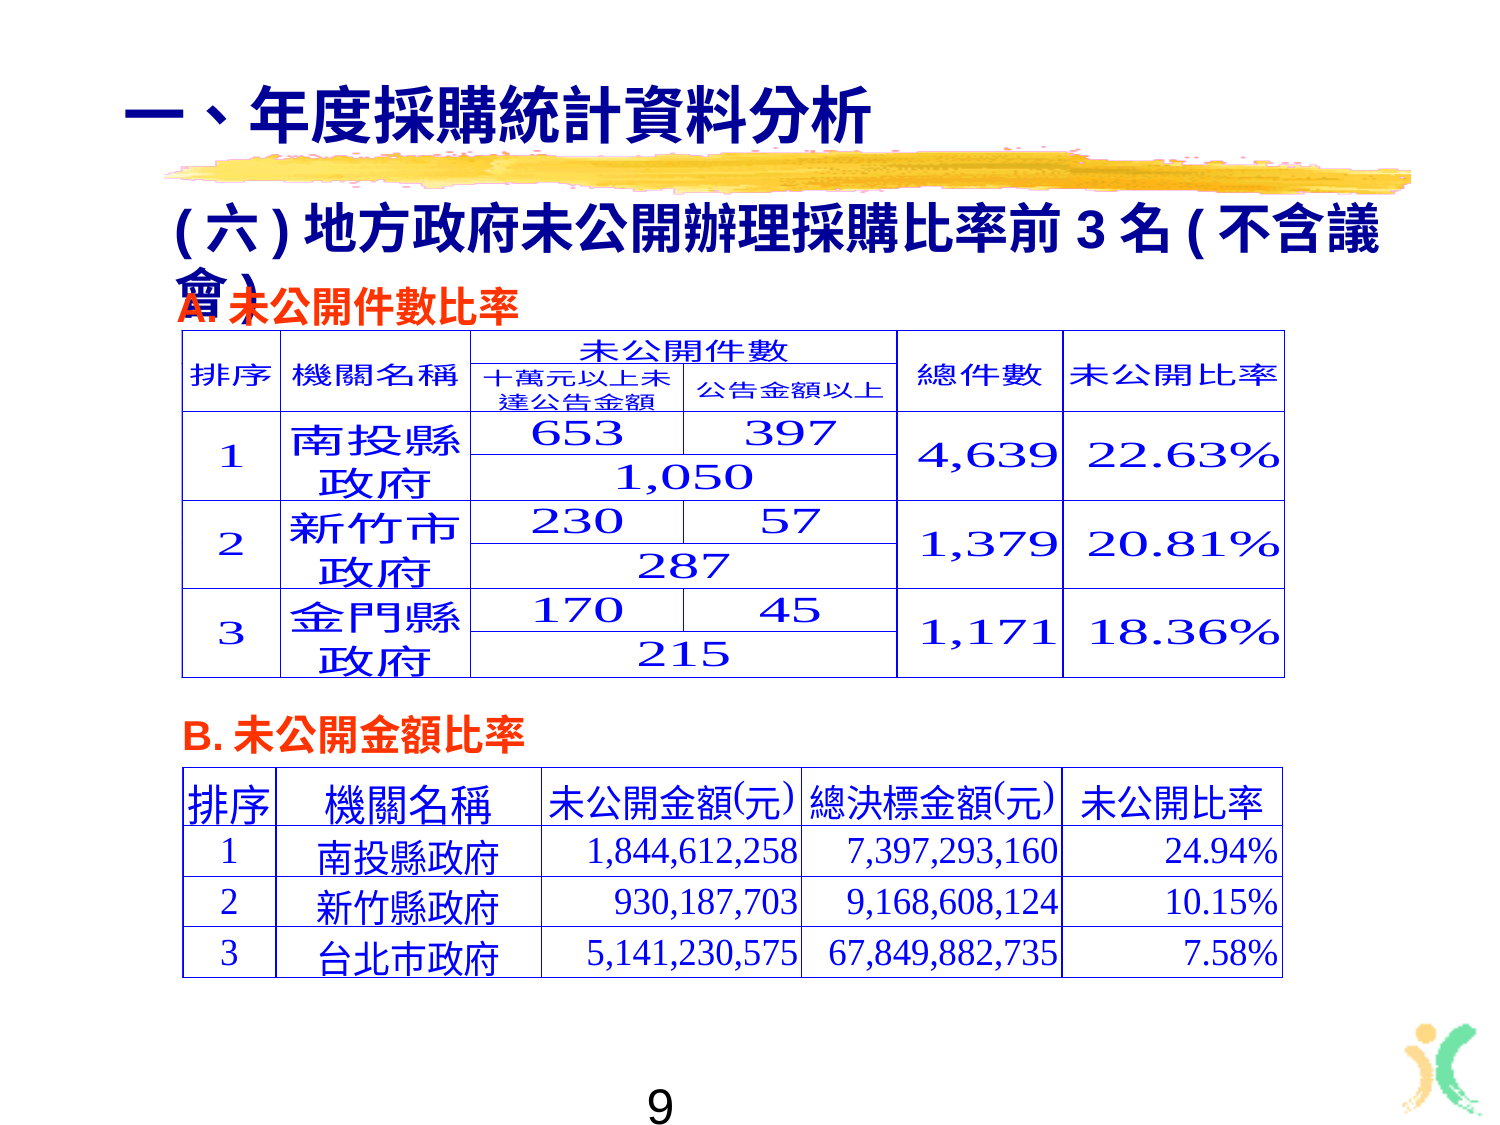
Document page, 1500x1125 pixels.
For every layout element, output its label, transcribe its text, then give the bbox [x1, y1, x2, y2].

chart [182, 766, 1292, 1016]
text_box A.未公開件數比率 [117, 273, 580, 339]
text_box (六)地方政府未公開辦理採購比率前3名(不含議會) [159, 187, 1433, 333]
text_box B.未公開金額比率 [149, 701, 560, 767]
text_box 一、年度採購統計資料分析 [41, 68, 956, 159]
chart [181, 329, 1294, 699]
picture [164, 141, 1411, 187]
